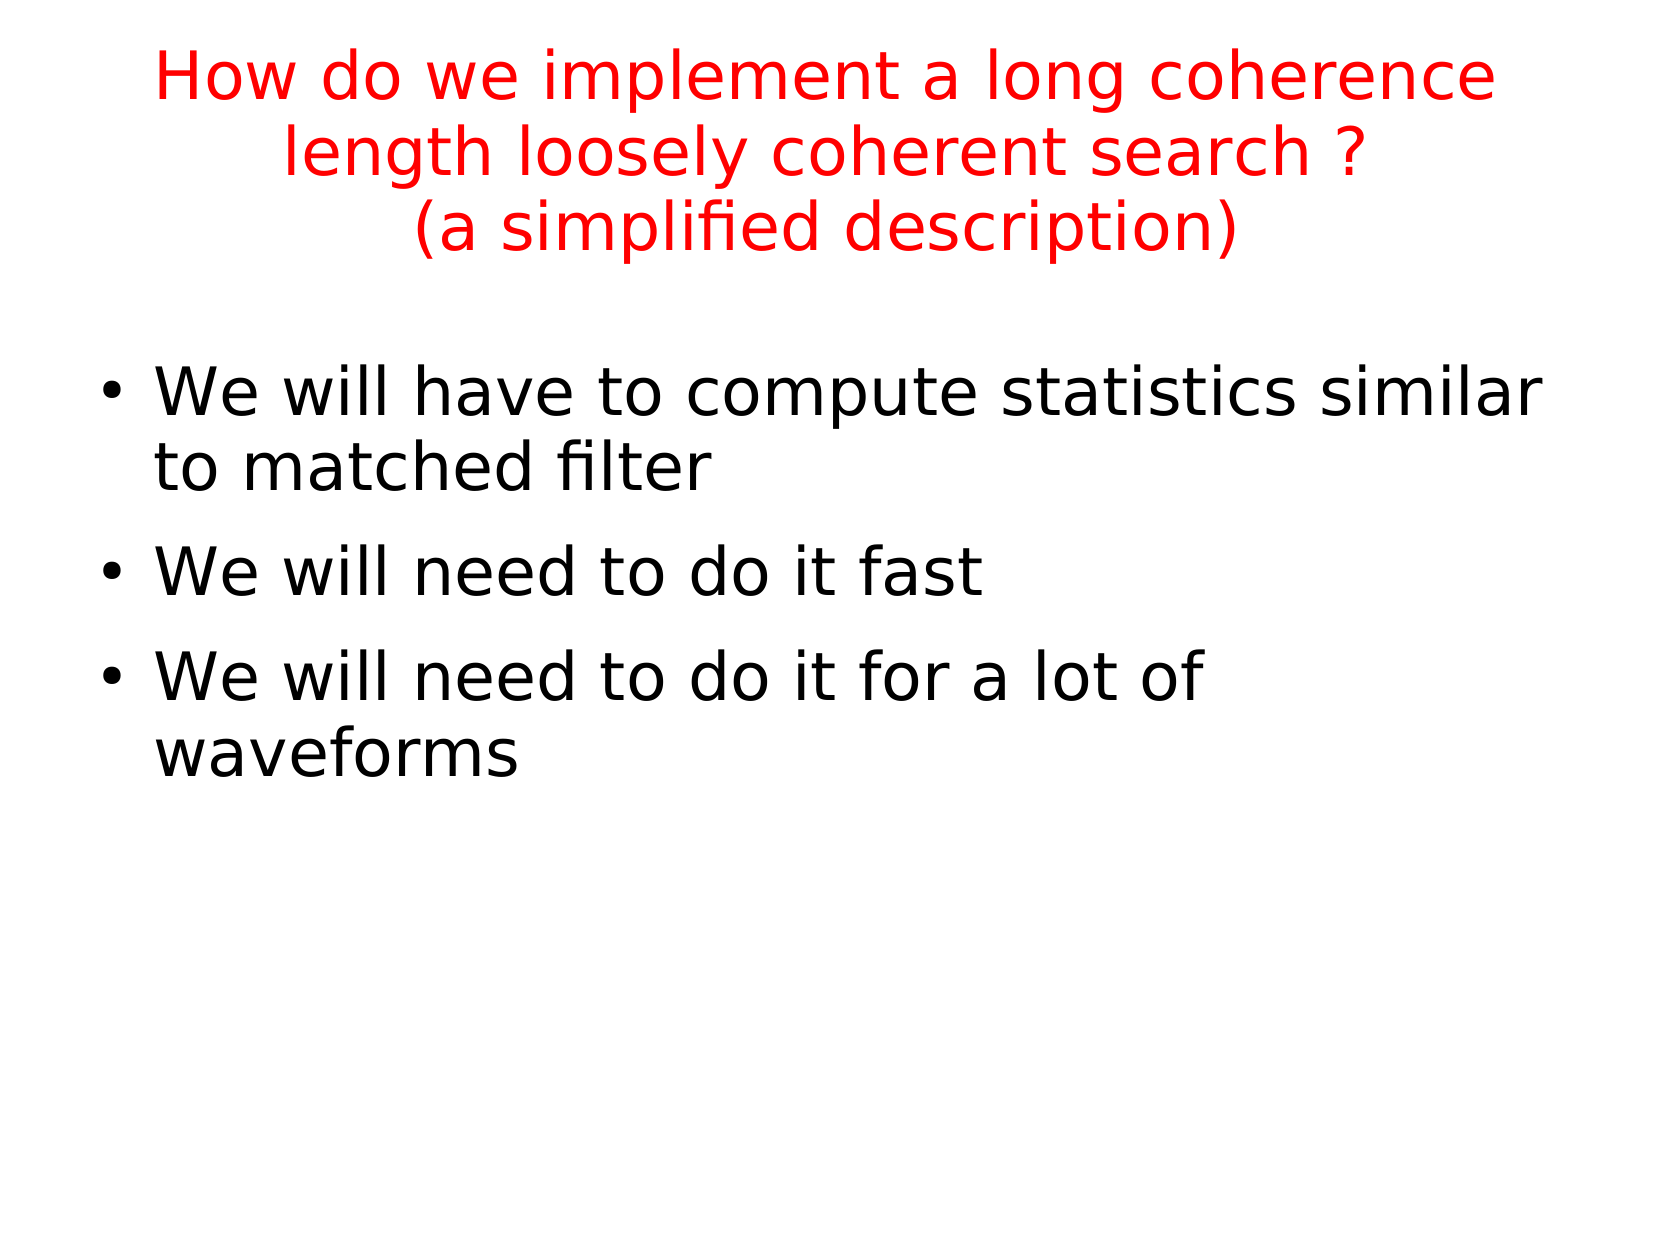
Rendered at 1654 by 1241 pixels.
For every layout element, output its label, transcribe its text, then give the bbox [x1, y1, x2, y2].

title How do we implement a long coherence length loosely coherent search ? (a simplified description) [82, 38, 1571, 268]
list We will have to compute statistics similar to matched filter We will need to do it fast We will need to do it for a lot of waveforms [82, 355, 1571, 1004]
